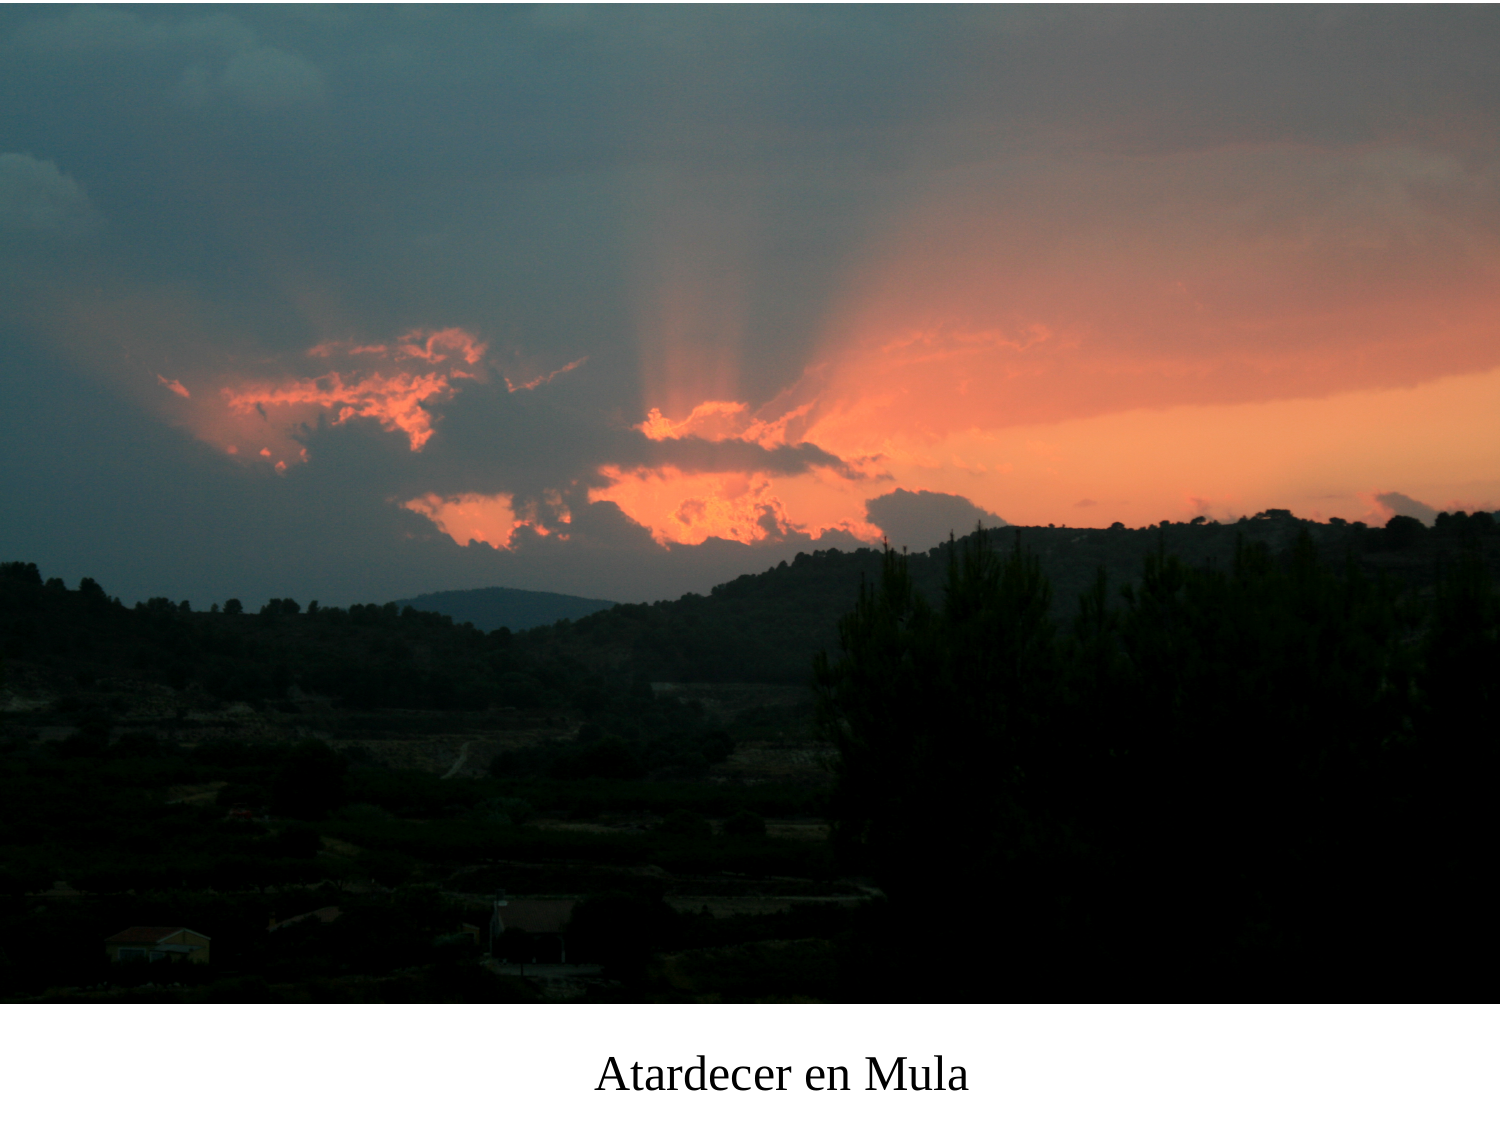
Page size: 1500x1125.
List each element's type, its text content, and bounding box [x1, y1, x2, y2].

picture [0, 3, 1500, 1004]
text_box Atardecer en Mula [472, 1033, 1093, 1109]
